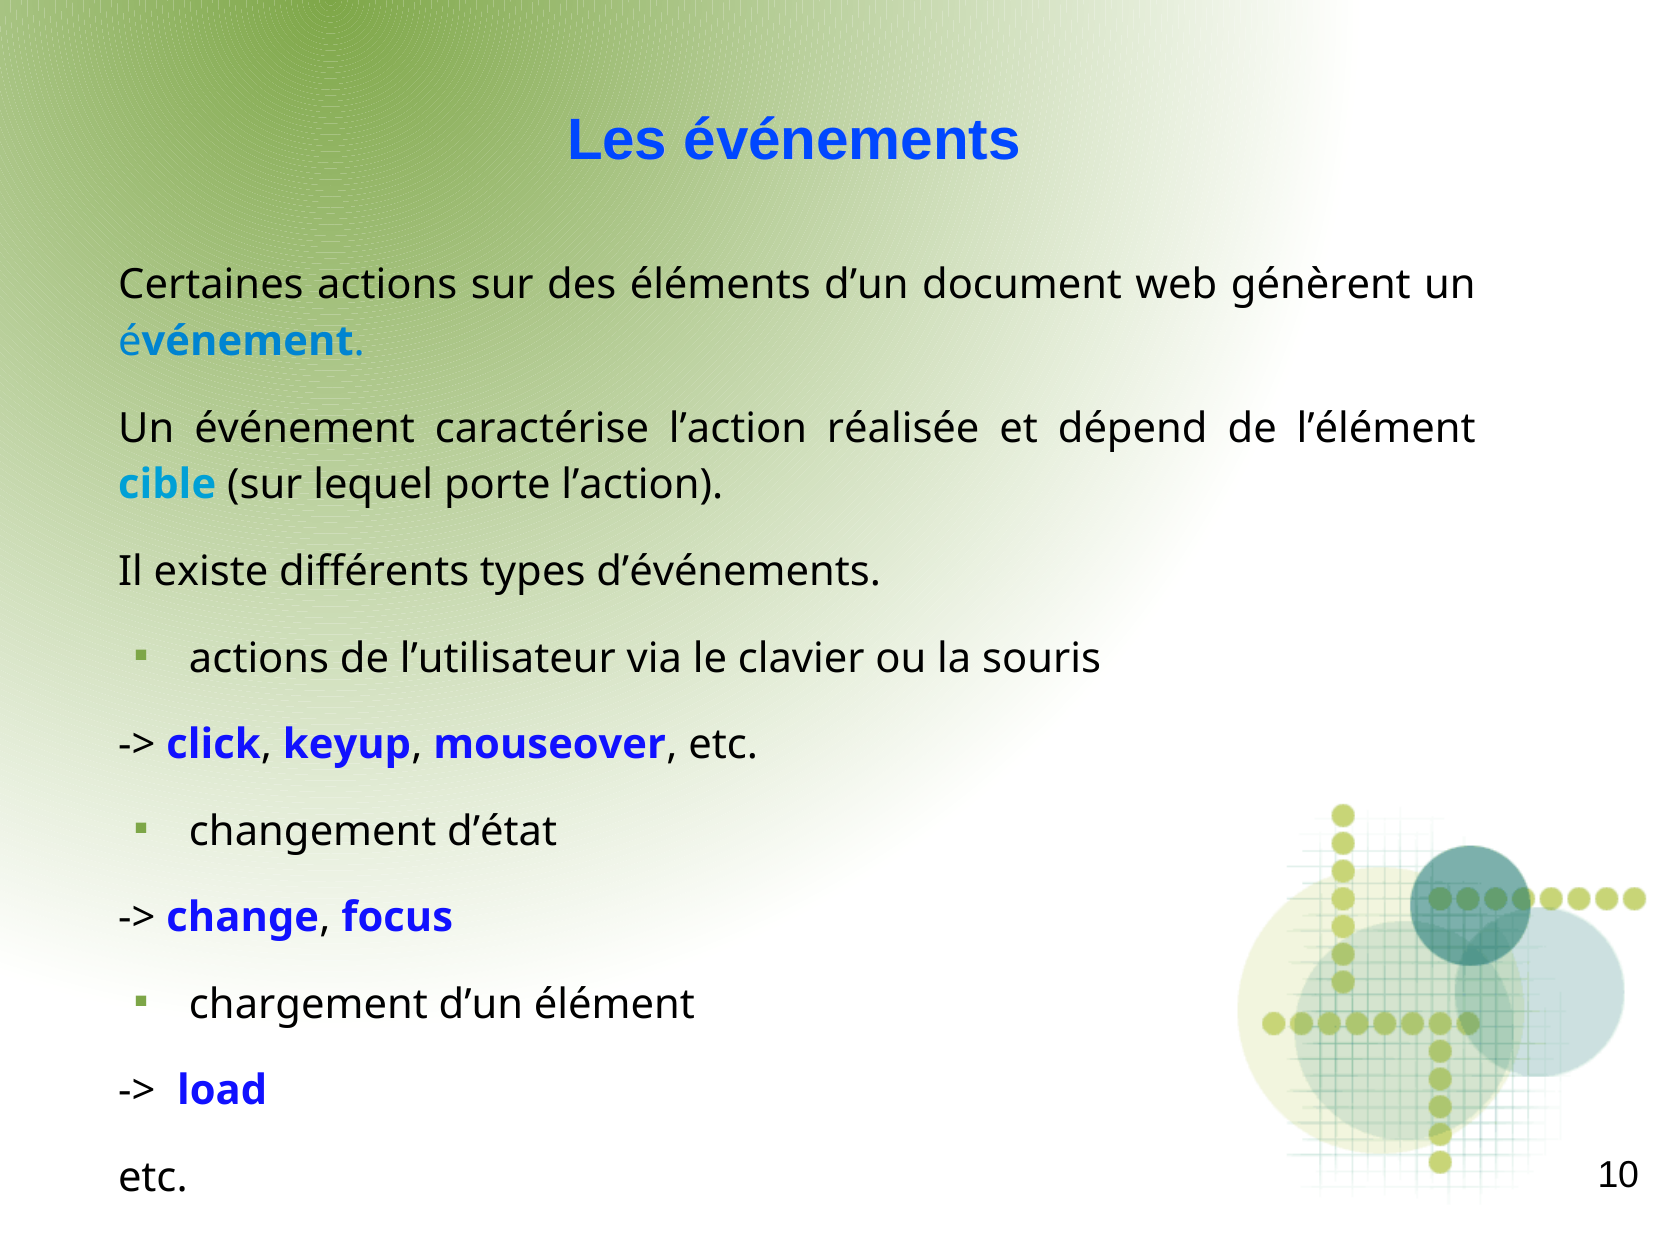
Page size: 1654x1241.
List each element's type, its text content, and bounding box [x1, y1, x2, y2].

title Les événements [87, 35, 1501, 243]
text_box <numéro> [1582, 1145, 1654, 1217]
picture [1477, 792, 1654, 1211]
list Certaines actions sur des éléments d’un document web génèrent un événement. Un événement caractérise l’action réalisée et dépend de l’élément cible (sur lequel porte l’action). Il existe différents types d’événements. actions de l’utilisateur via le clavier ou la souris -> click, keyup, mouseover, etc. changement d’état -> change, focus chargement d’un élément -> load etc. [118, 253, 1477, 1217]
